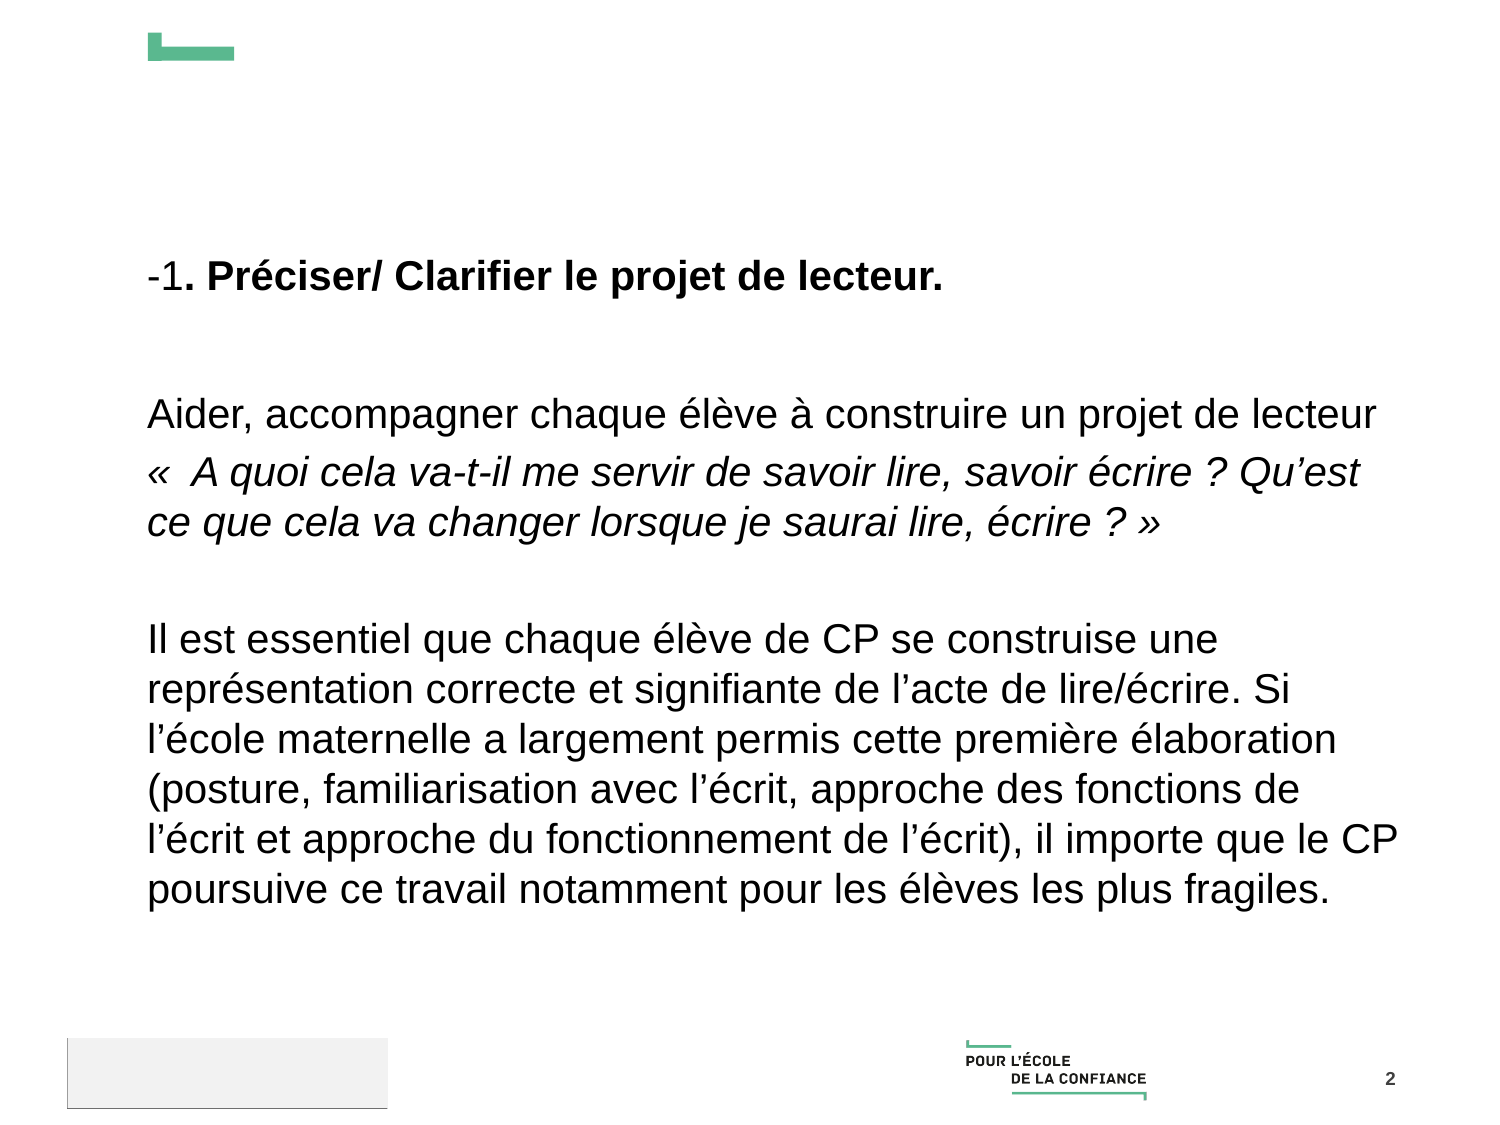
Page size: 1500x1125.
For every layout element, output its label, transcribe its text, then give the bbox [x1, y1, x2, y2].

list 1. Préciser/ Clarifier le projet de lecteur. Aider, accompagner chaque élève à construire un projet de lecteur « A quoi cela va-t-il me servir de savoir lire, savoir écrire ? Qu’est ce que cela va changer lorsque je saurai lire, écrire ? » Il est essentiel que chaque élève de CP se construise une représentation correcte et signifiante de l’acte de lire/écrire. Si l’école maternelle a largement permis cette première élaboration (posture, familiarisation avec l’écrit, approche des fonctions de l’écrit et approche du fonctionnement de l’écrit), il importe que le CP poursuive ce travail notamment pour les élèves les plus fragiles. [132, 241, 1425, 996]
text_box [67, 1038, 388, 1109]
picture [952, 1026, 1160, 1113]
text_box [147, 32, 235, 61]
slide_number <numéro> [1336, 1048, 1411, 1109]
